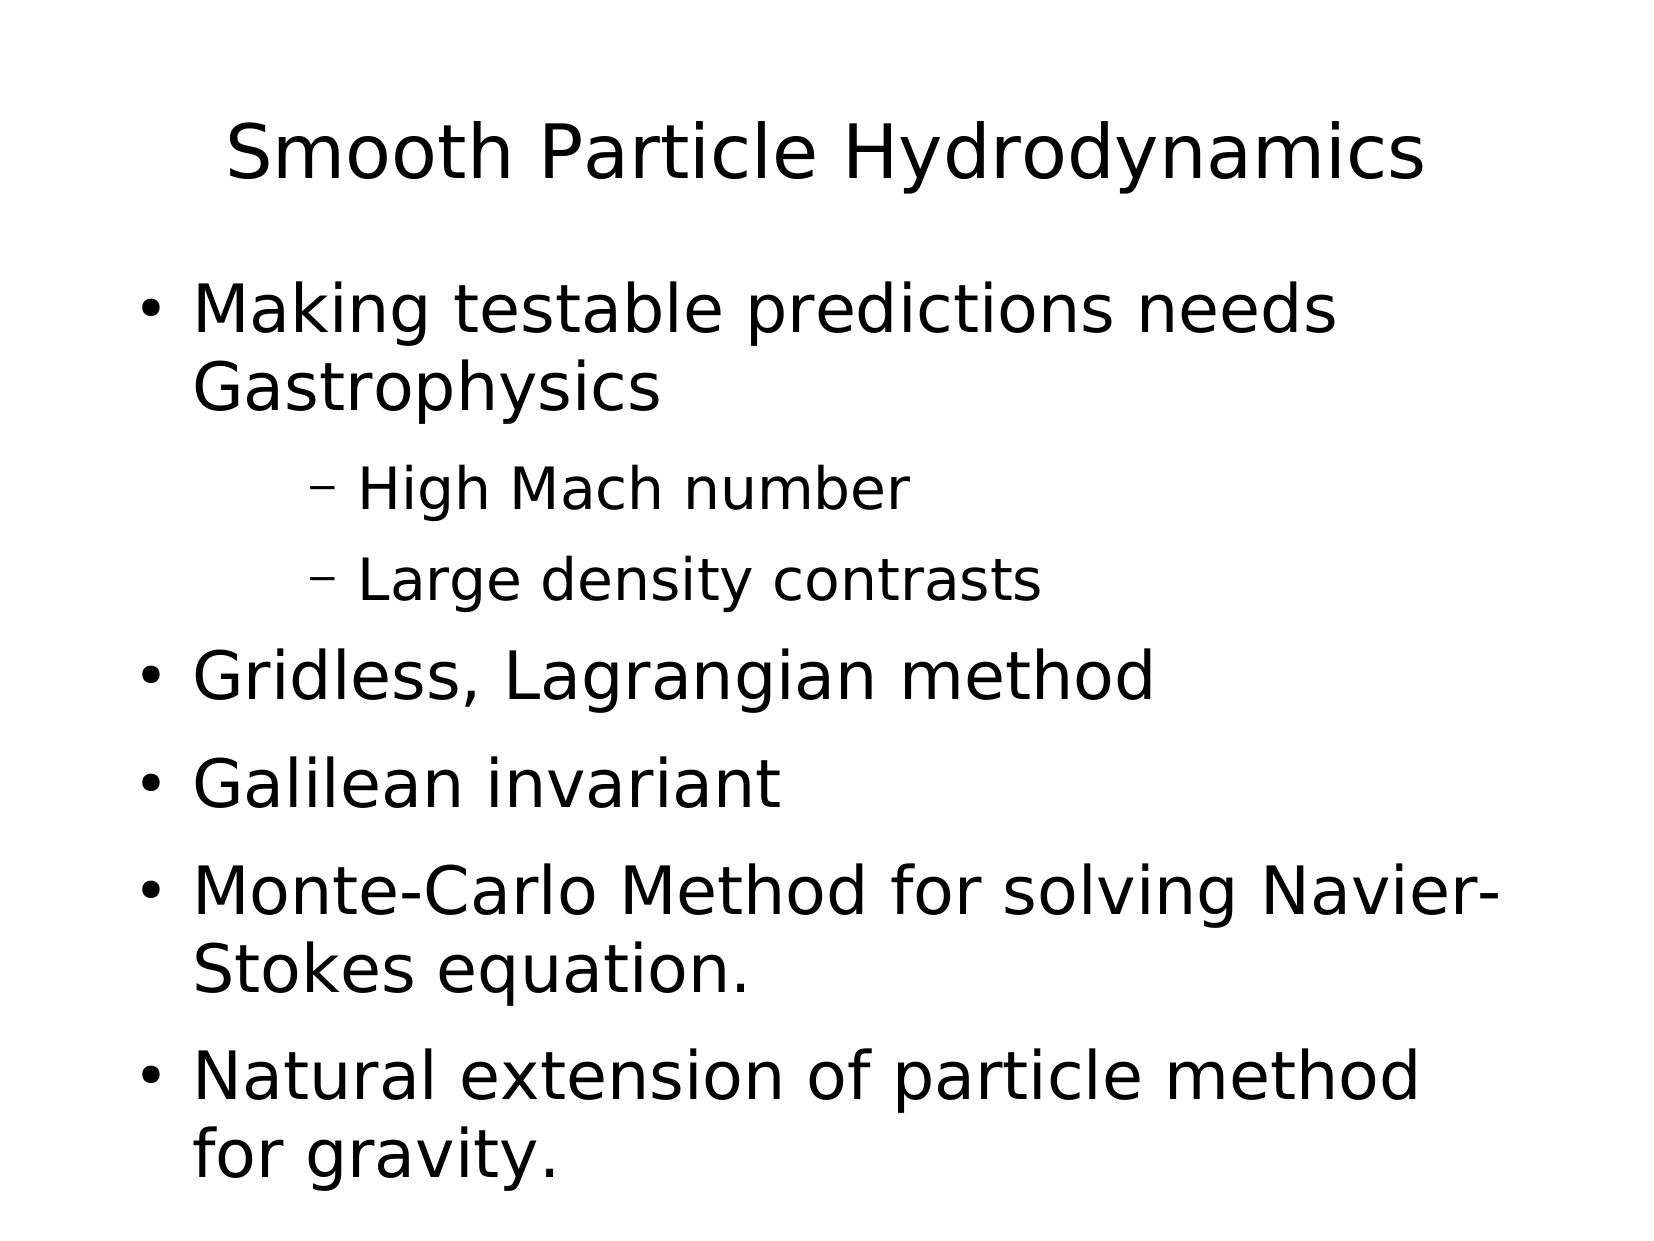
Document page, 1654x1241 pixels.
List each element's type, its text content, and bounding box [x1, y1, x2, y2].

title Smooth Particle Hydrodynamics [82, 49, 1571, 257]
list Making testable predictions needs Gastrophysics High Mach number Large density contrasts Gridless, Lagrangian method Galilean invariant Monte-Carlo Method for solving Navier-Stokes equation. Natural extension of particle method for gravity. [121, 270, 1534, 1194]
